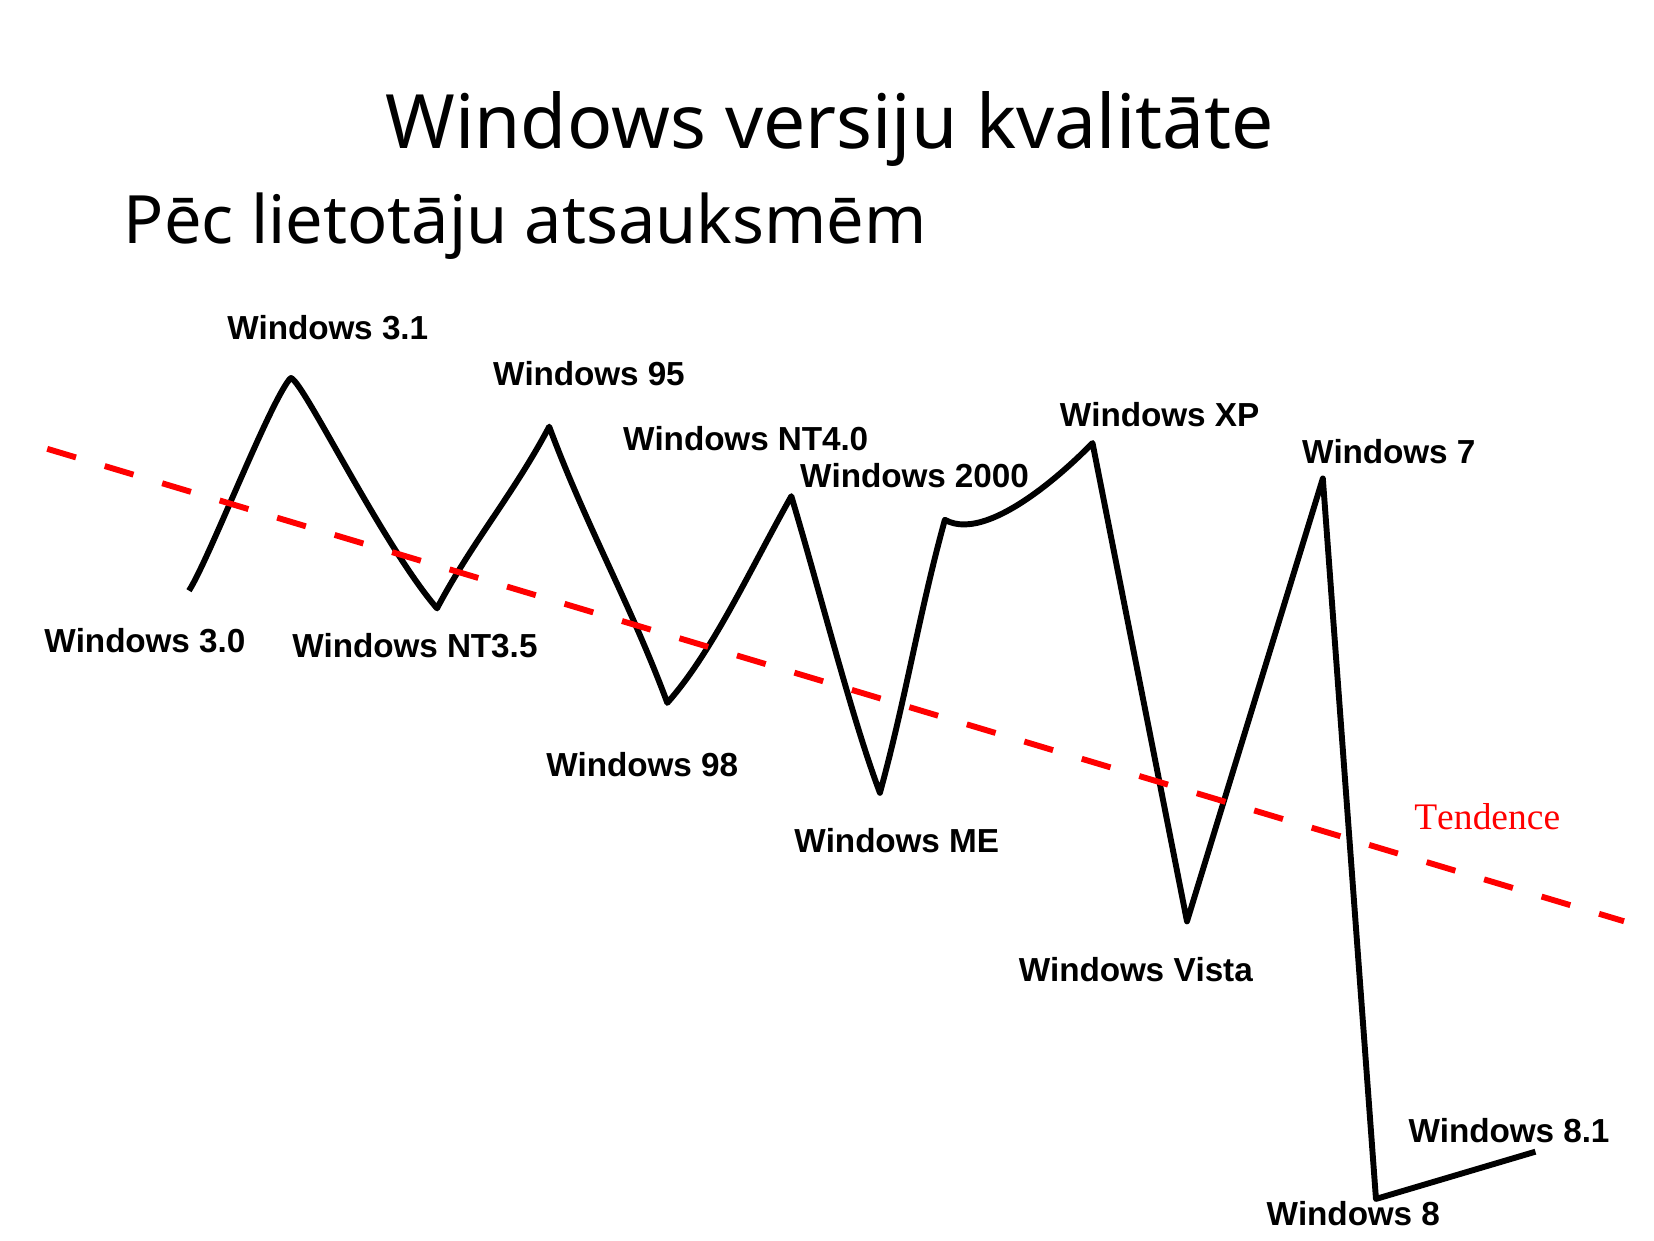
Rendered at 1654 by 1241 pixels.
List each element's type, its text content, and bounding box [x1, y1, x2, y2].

text_box Tendence [1399, 789, 1573, 846]
text_box Windows Vista [1003, 944, 1288, 997]
text_box Windows NT4.0 [608, 413, 886, 466]
text_box Windows 8 [1251, 1188, 1489, 1241]
text_box Windows 2000 [785, 450, 1081, 502]
text_box Windows 8.1 [1393, 1105, 1630, 1158]
text_box Windows NT3.5 [277, 620, 556, 672]
list Pēc lietotāju atsauksmēm [53, 177, 1542, 402]
text_box Windows ME [779, 814, 1016, 867]
text_box Windows XP [1045, 402, 1282, 442]
title Windows versiju kvalitāte [147, 61, 1512, 177]
text_box Windows 7 [1287, 426, 1524, 479]
text_box Windows 3.0 [29, 615, 266, 668]
text_box Windows 98 [531, 739, 768, 792]
